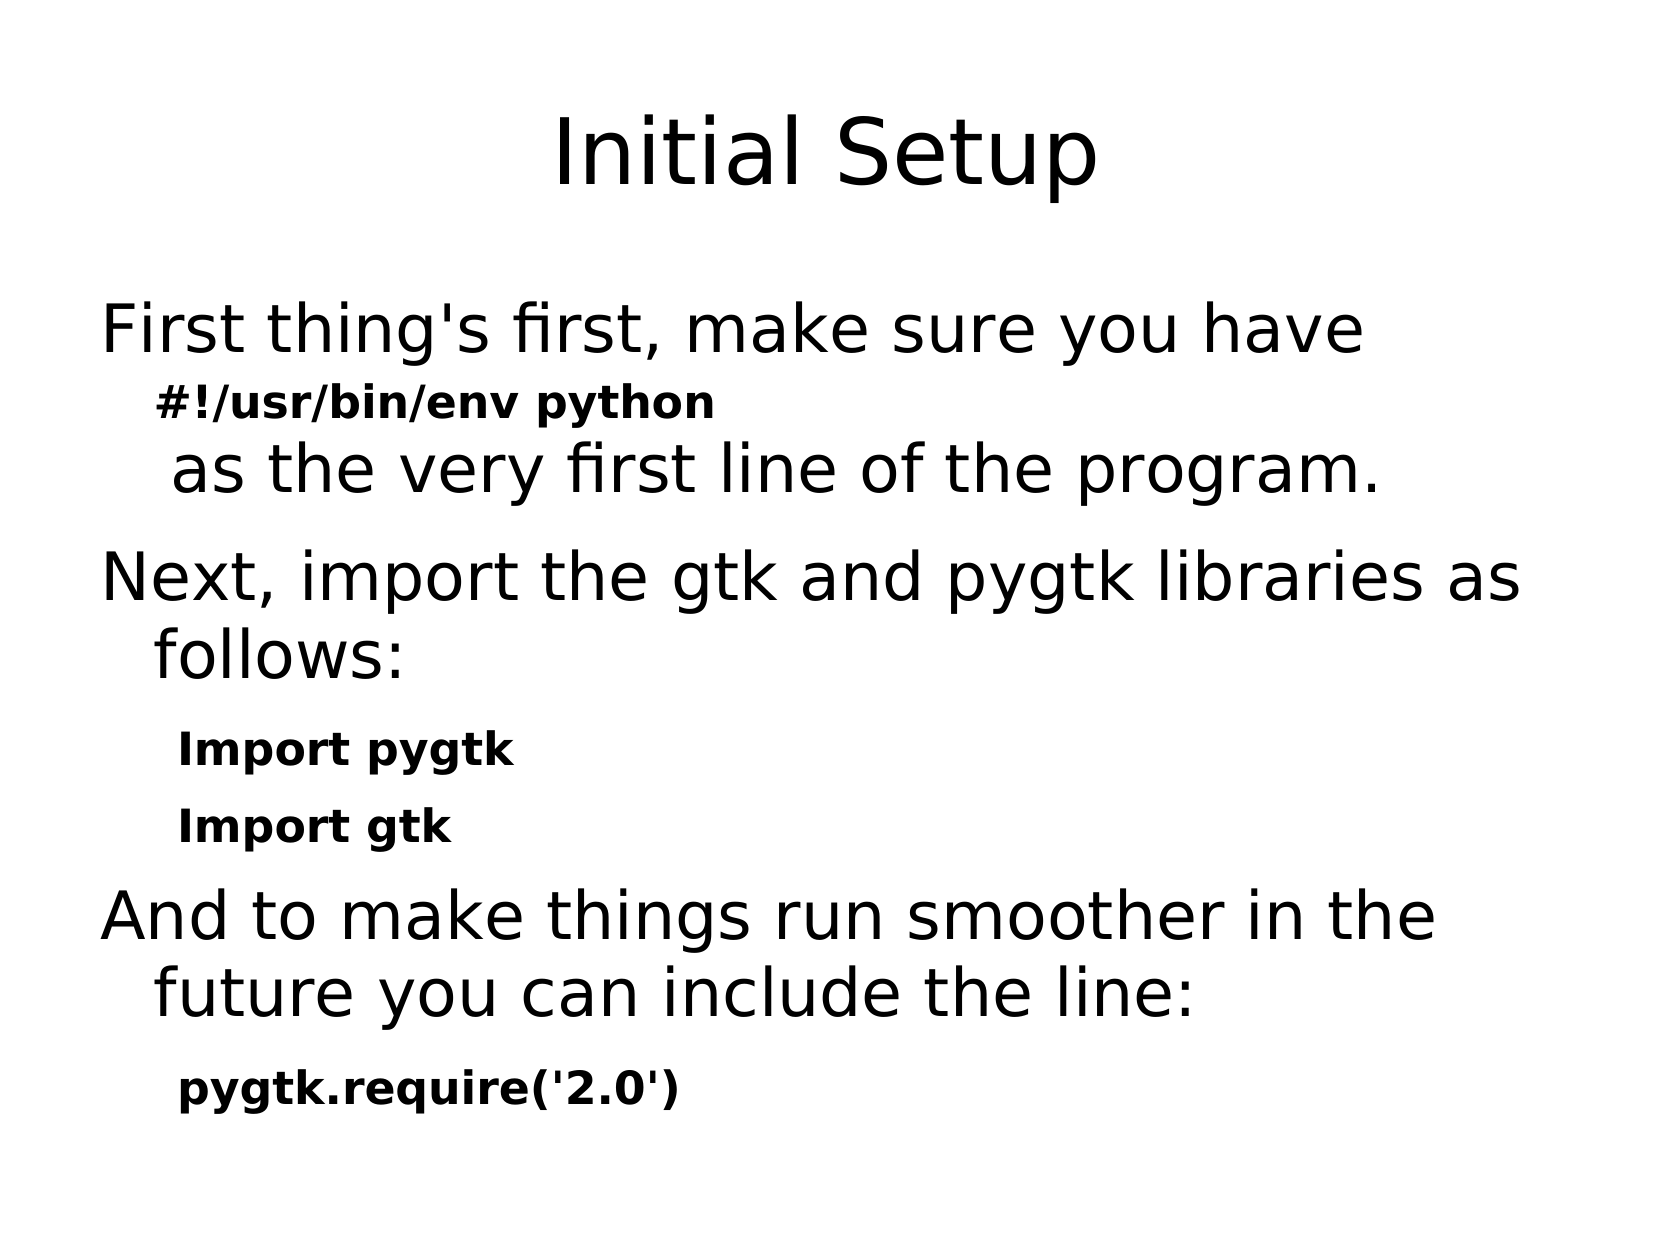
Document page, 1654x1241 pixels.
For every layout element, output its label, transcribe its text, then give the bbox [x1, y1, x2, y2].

list First thing's first, make sure you have #!/usr/bin/env python as the very first line of the program. Next, import the gtk and pygtk libraries as follows: Import pygtk Import gtk And to make things run smoother in the future you can include the line: pygtk.require('2.0') [82, 290, 1571, 1116]
title Initial Setup [82, 49, 1571, 257]
